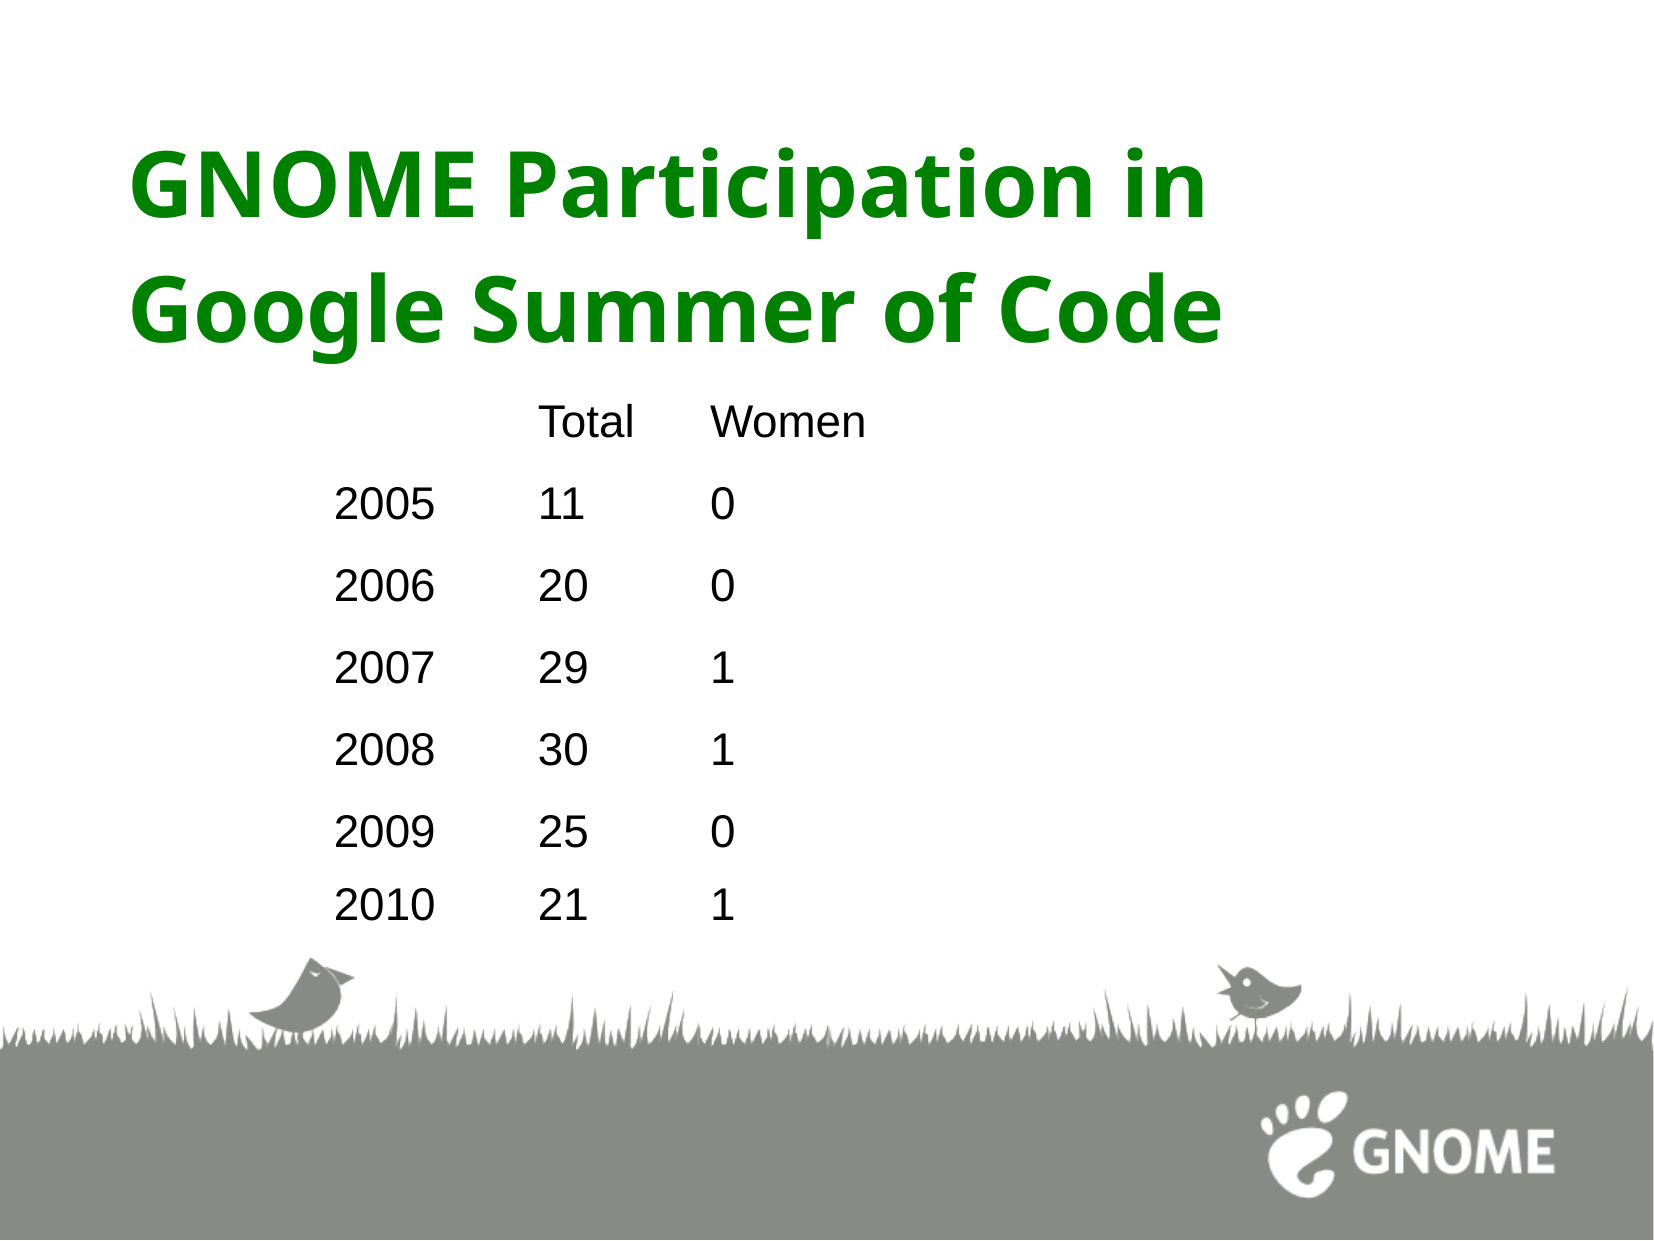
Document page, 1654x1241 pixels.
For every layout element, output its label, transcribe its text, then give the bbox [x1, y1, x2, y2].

table_cell 21 [532, 873, 704, 936]
table_cell 2006 [328, 545, 532, 627]
table_cell 20 [532, 545, 704, 627]
table_cell 30 [532, 709, 704, 791]
table_cell 0 [704, 545, 1326, 627]
table_cell 2009 [328, 791, 532, 873]
table_cell 1 [704, 873, 1326, 936]
table_cell 2010 [328, 873, 532, 936]
table_header Women [704, 381, 1326, 463]
table_cell 25 [532, 791, 704, 873]
table_cell 0 [704, 791, 1326, 873]
table_cell 1 [704, 709, 1326, 791]
table_cell 11 [532, 463, 704, 545]
table_cell 2008 [328, 709, 532, 791]
table_header Total [532, 381, 704, 463]
table_cell 2005 [328, 463, 532, 545]
table_cell 0 [704, 463, 1326, 545]
table_cell 1 [704, 627, 1326, 709]
table_header [328, 381, 532, 463]
table_cell 2007 [328, 627, 532, 709]
picture [0, 0, 1654, 1241]
table_cell 29 [532, 627, 704, 709]
text_box GNOME Participation in Google Summer of Code [112, 112, 1576, 374]
